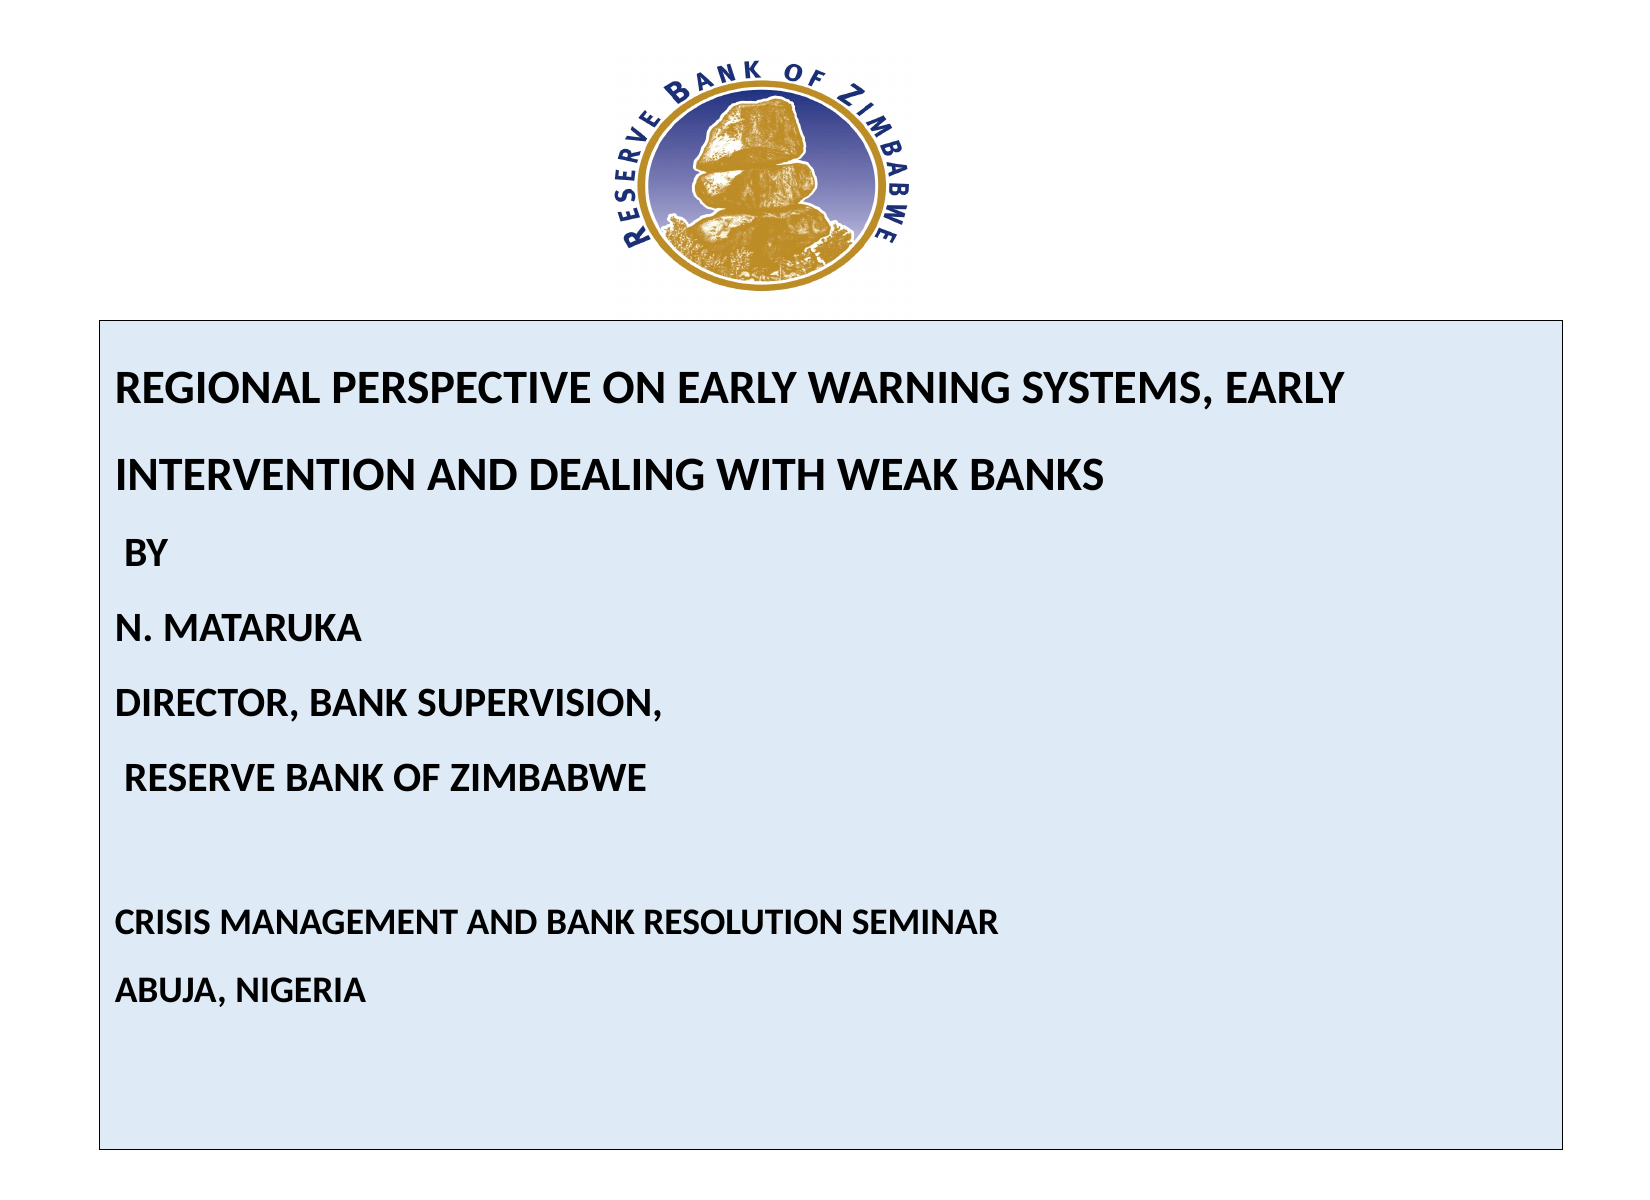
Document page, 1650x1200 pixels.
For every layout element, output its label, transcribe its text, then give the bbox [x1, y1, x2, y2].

title REGIONAL PERSPECTIVE ON EARLY WARNING SYSTEMS, EARLY INTERVENTION AND DEALING WITH WEAK BANKS BY N. MATARUKA DIRECTOR, BANK SUPERVISION, RESERVE BANK OF ZIMBABWE CRISIS MANAGEMENT AND BANK RESOLUTION SEMINAR ABUJA, NIGERIA [99, 320, 1563, 1150]
chart [604, 53, 922, 321]
picture [604, 52, 919, 319]
